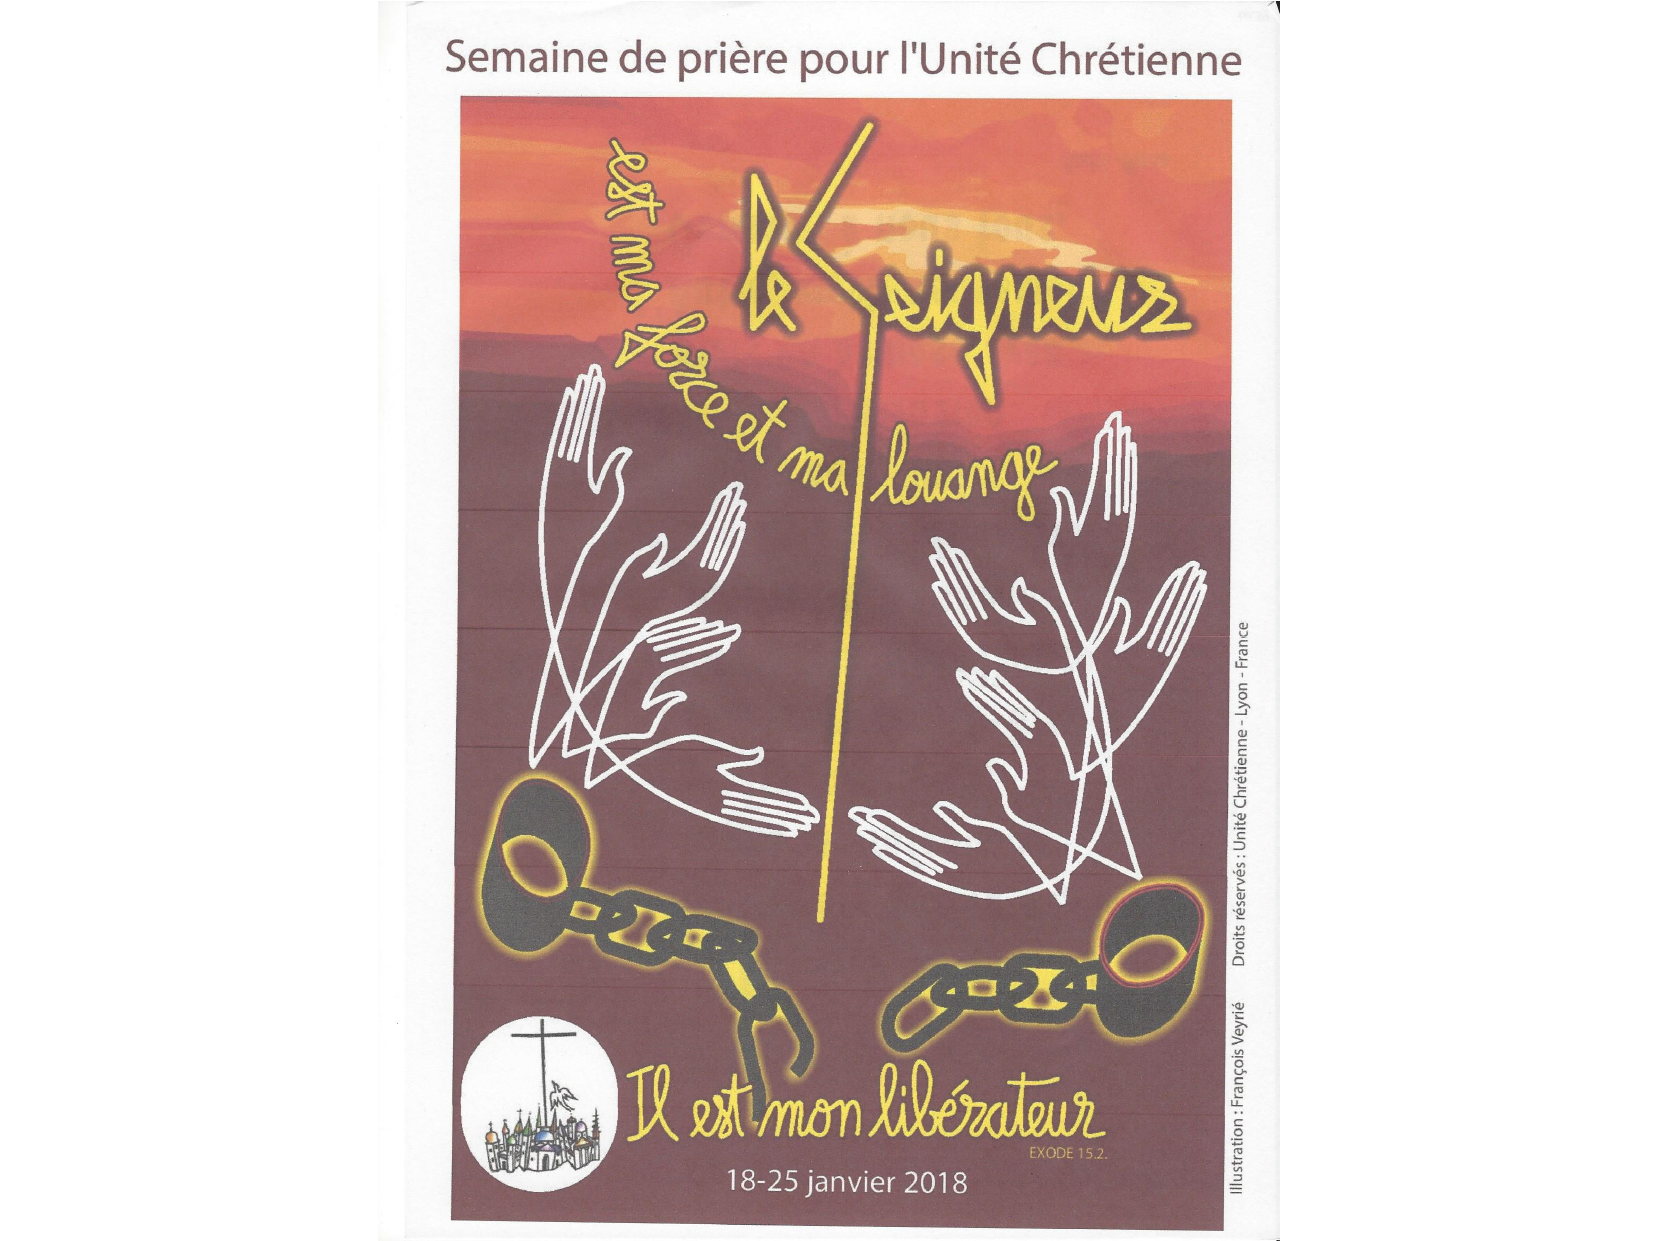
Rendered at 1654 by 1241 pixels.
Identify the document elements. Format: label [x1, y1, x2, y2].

picture [378, 1, 1280, 1241]
